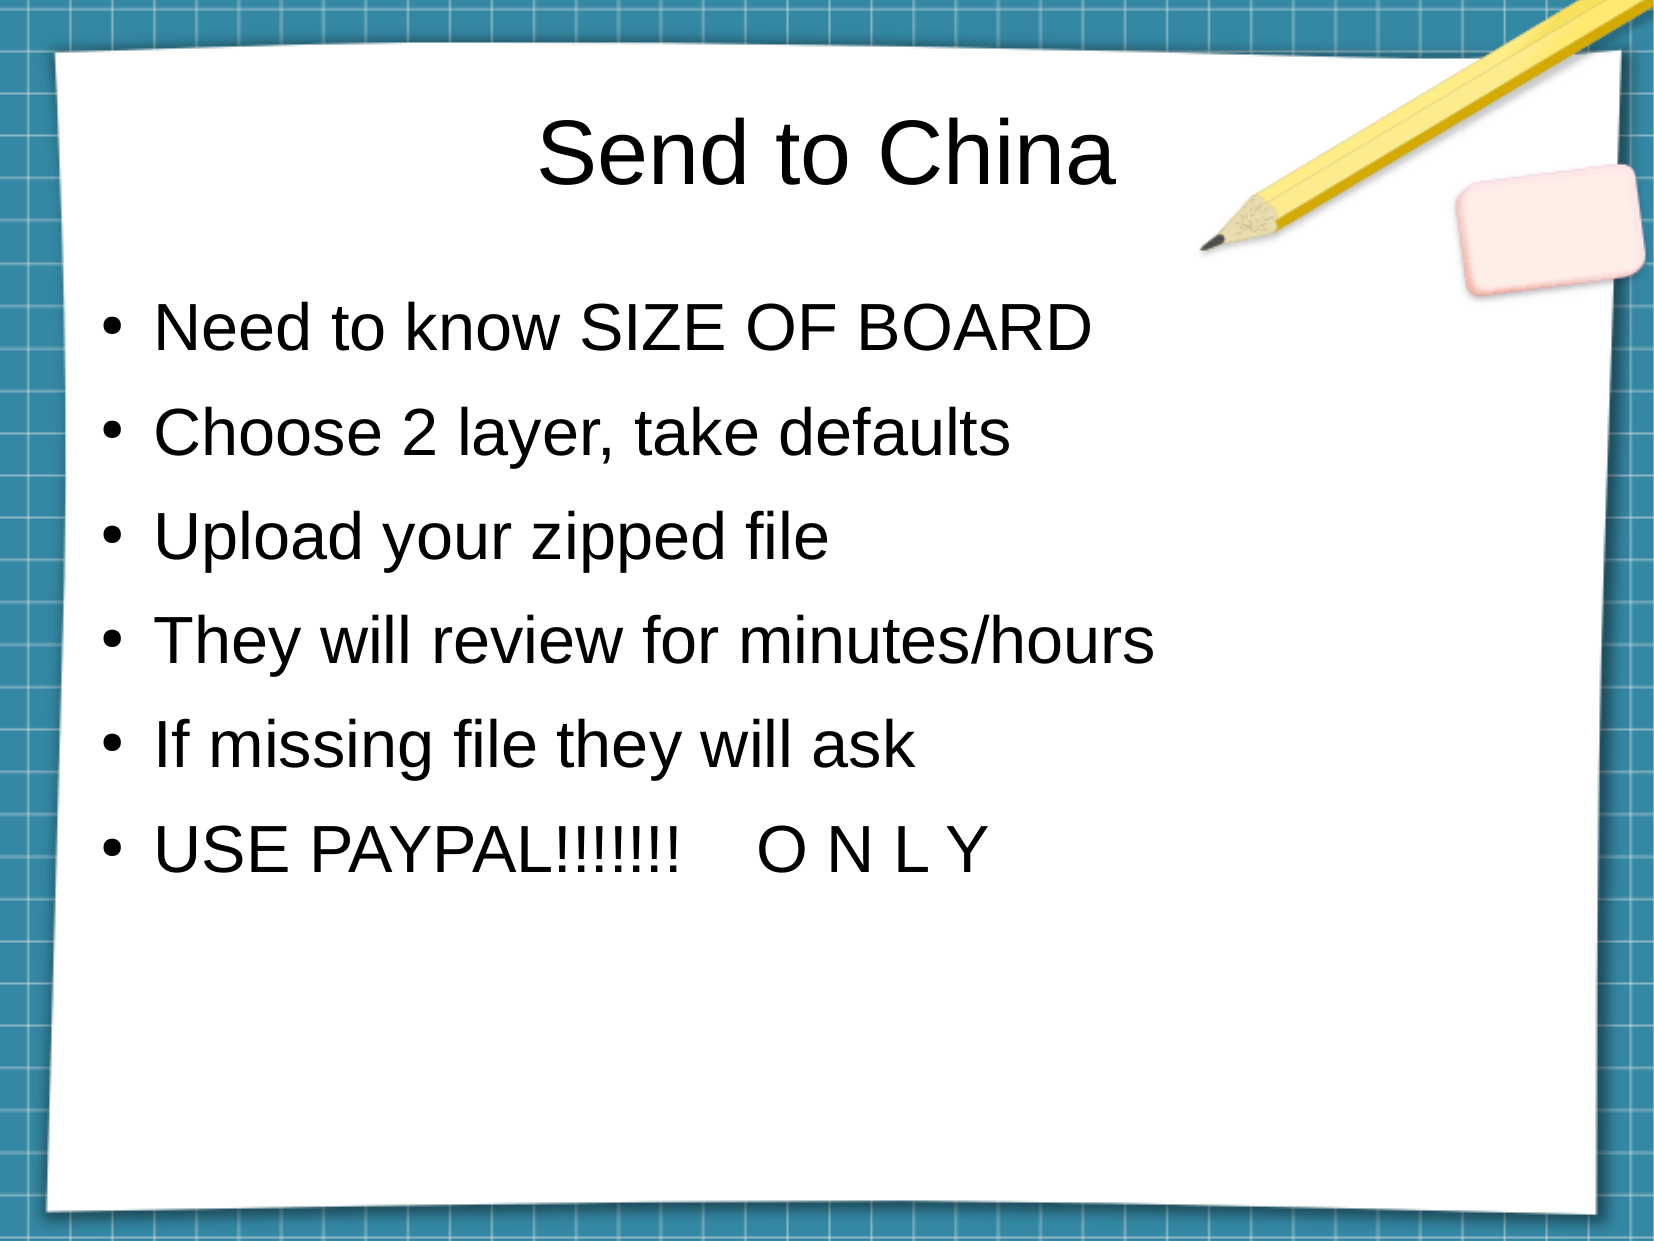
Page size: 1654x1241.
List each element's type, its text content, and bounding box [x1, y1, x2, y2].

picture [0, 0, 1654, 1241]
list Need to know SIZE OF BOARD Choose 2 layer, take defaults Upload your zipped file They will review for minutes/hours If missing file they will ask USE PAYPAL!!!!!!! O N L Y [82, 290, 1571, 1010]
title Send to China [82, 49, 1571, 257]
